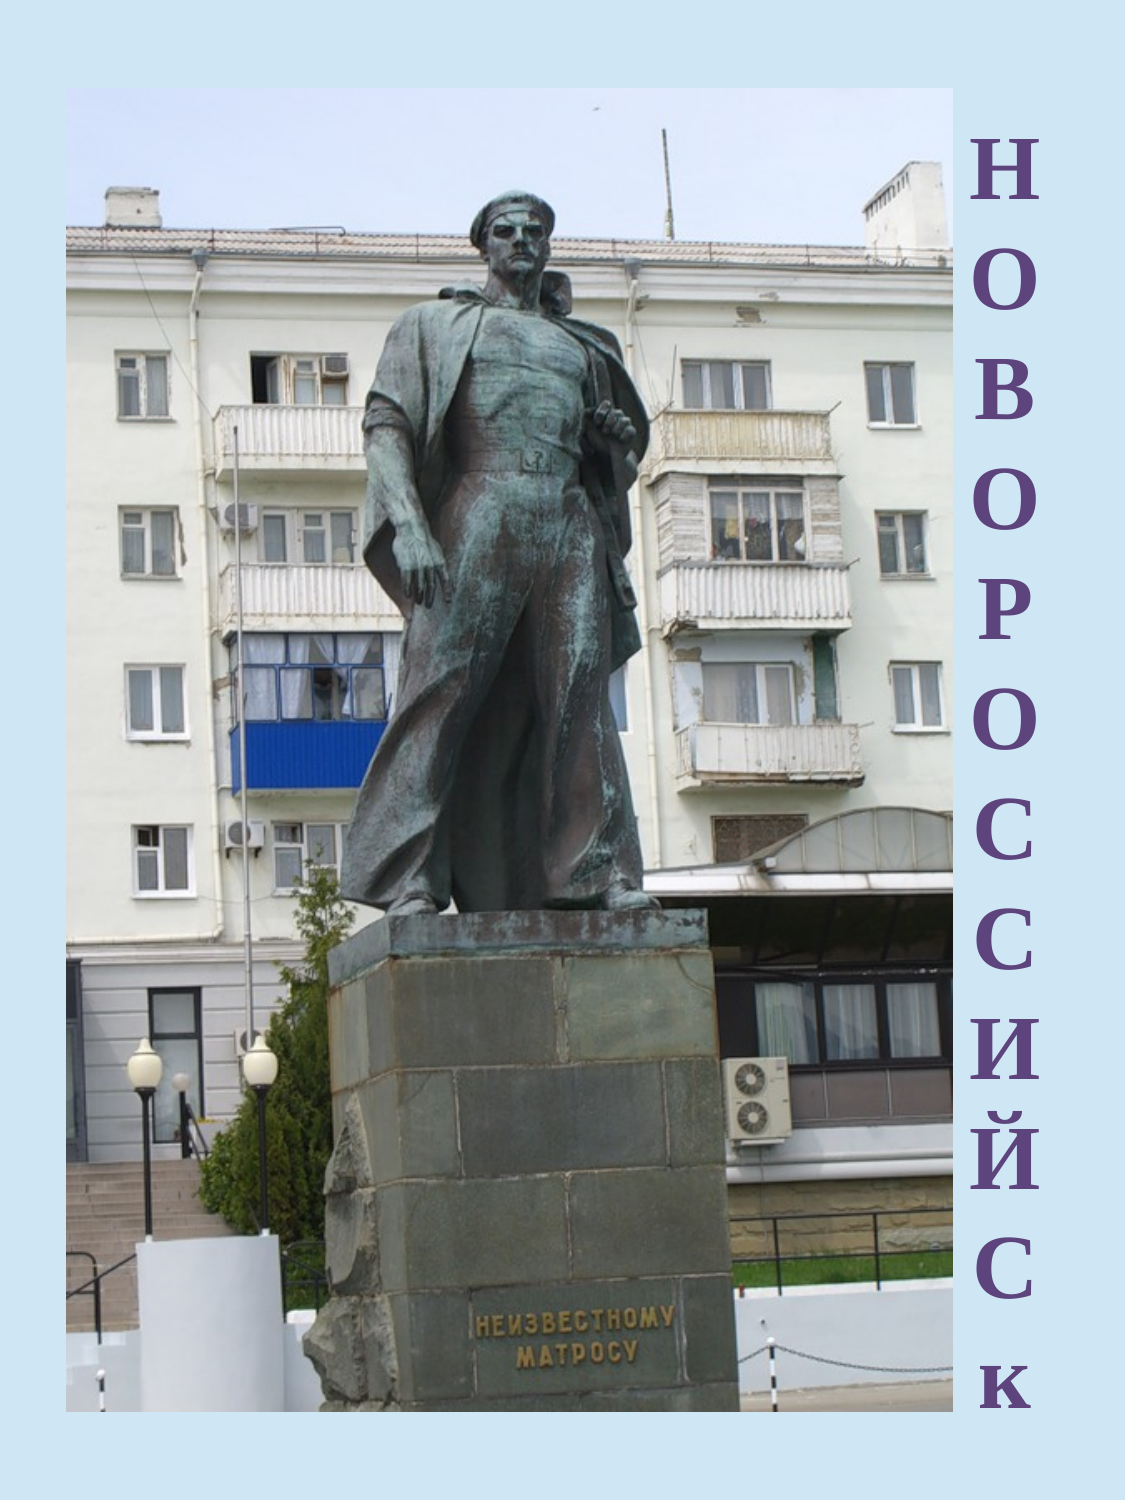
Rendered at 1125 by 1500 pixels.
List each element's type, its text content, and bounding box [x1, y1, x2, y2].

text_box Н О В О Р О С С И Й С к [928, 100, 1083, 1435]
picture [66, 88, 953, 1412]
